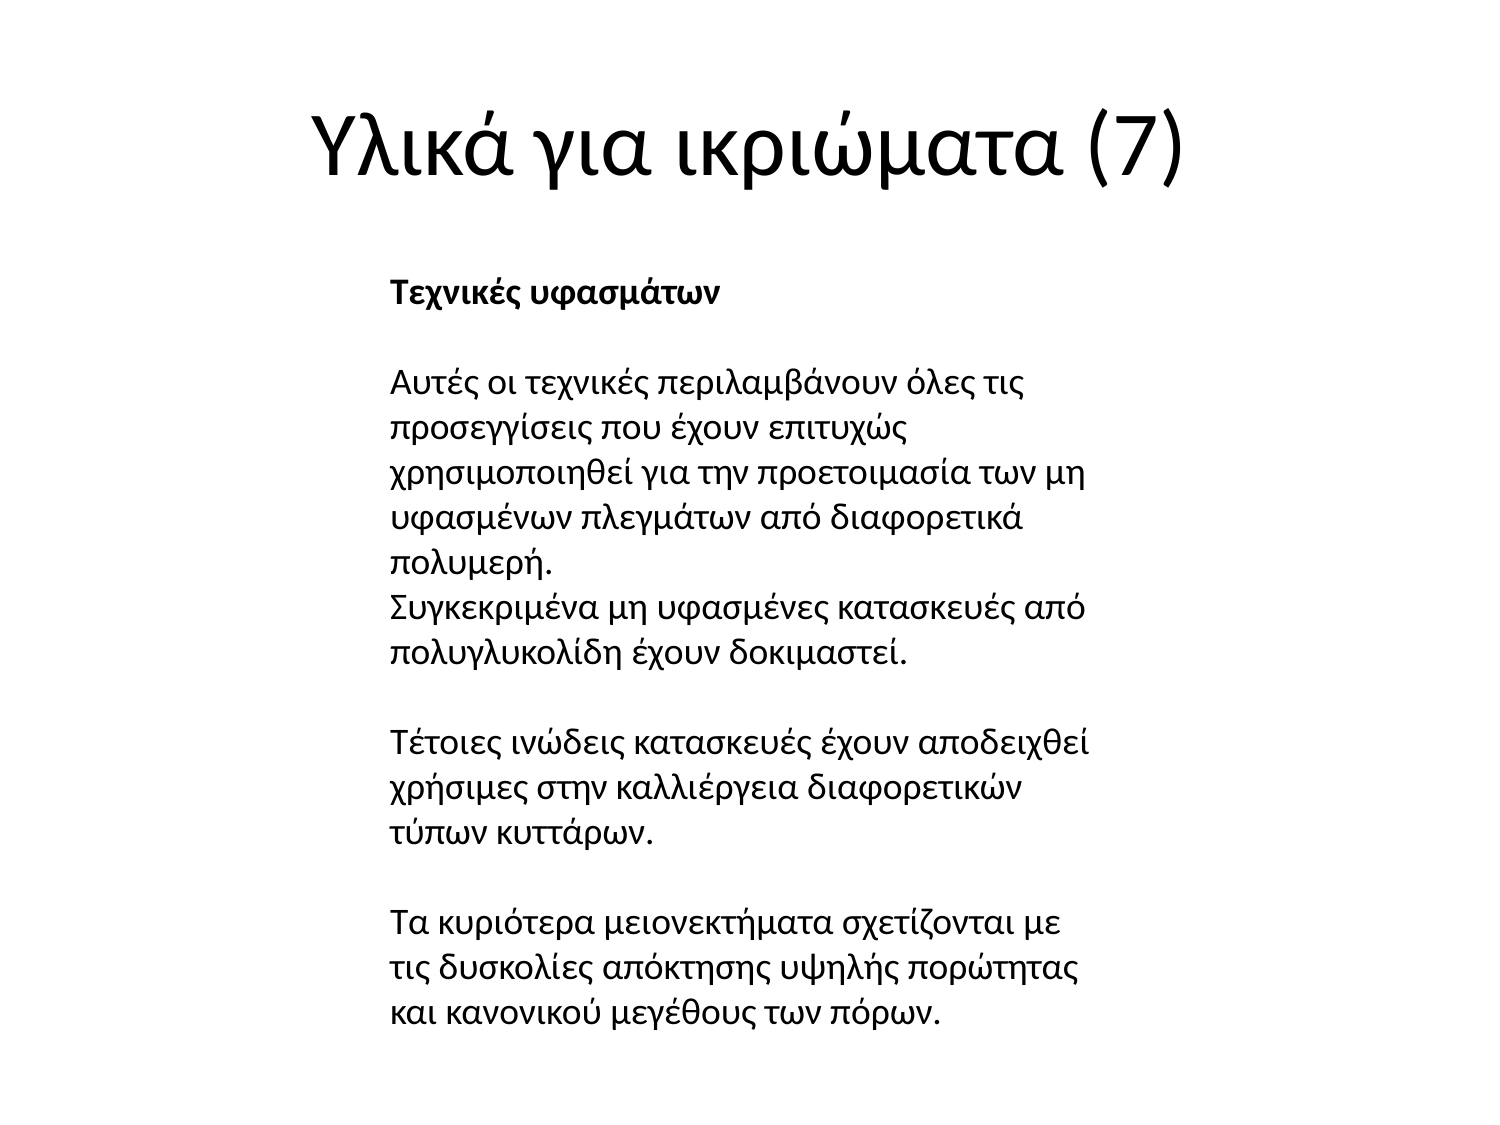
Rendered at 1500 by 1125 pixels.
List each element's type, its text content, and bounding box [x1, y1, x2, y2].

title Υλικά για ικριώματα (7) [75, 45, 1426, 233]
text_box Τεχνικές υφασμάτων Αυτές οι τεχνικές περιλαμβάνουν όλες τις προσεγγίσεις που έχουν επιτυχώς χρησιμοποιηθεί για την προετοιμασία των μη υφασμένων πλεγμάτων από διαφορετικά πολυμερή. Συγκεκριμένα μη υφασμένες κατασκευές από πολυγλυκολίδη έχουν δοκιμαστεί. Τέτοιες ινώδεις κατασκευές έχουν αποδειχθεί χρήσιμες στην καλλιέργεια διαφορετικών τύπων κυττάρων. Τα κυριότερα μειονεκτήματα σχετίζονται με τις δυσκολίες απόκτησης υψηλής πορώτητας και κανονικού μεγέθους των πόρων. [375, 214, 1125, 1039]
